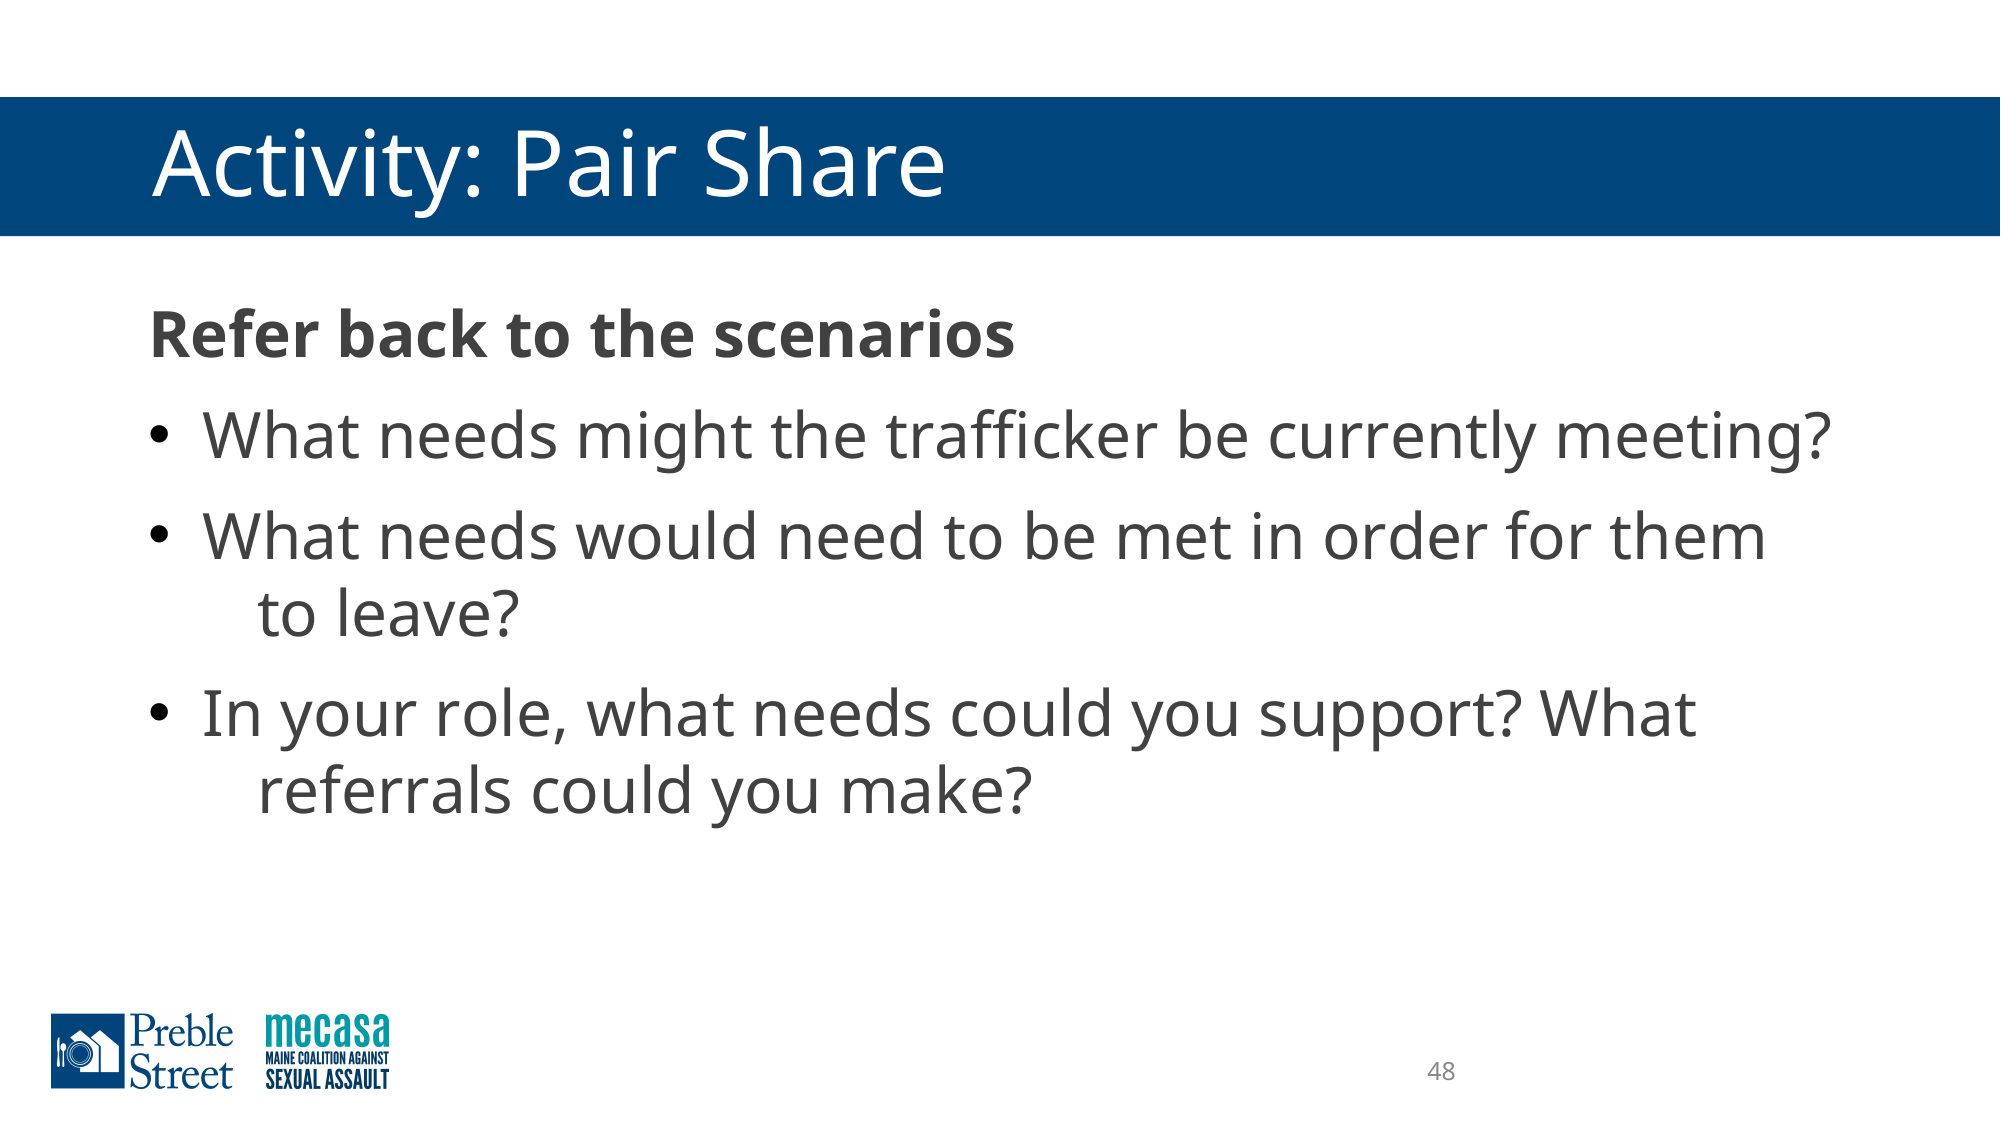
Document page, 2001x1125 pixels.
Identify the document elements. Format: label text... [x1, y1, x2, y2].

slide_number 48 [1412, 1042, 1863, 1103]
list Refer back to the scenarios What needs might the trafficker be currently meeting? What needs would need to be met in order for them to leave? In your role, what needs could you support? What referrals could you make? [133, 286, 1859, 863]
title Activity: Pair Share [137, 57, 1863, 276]
